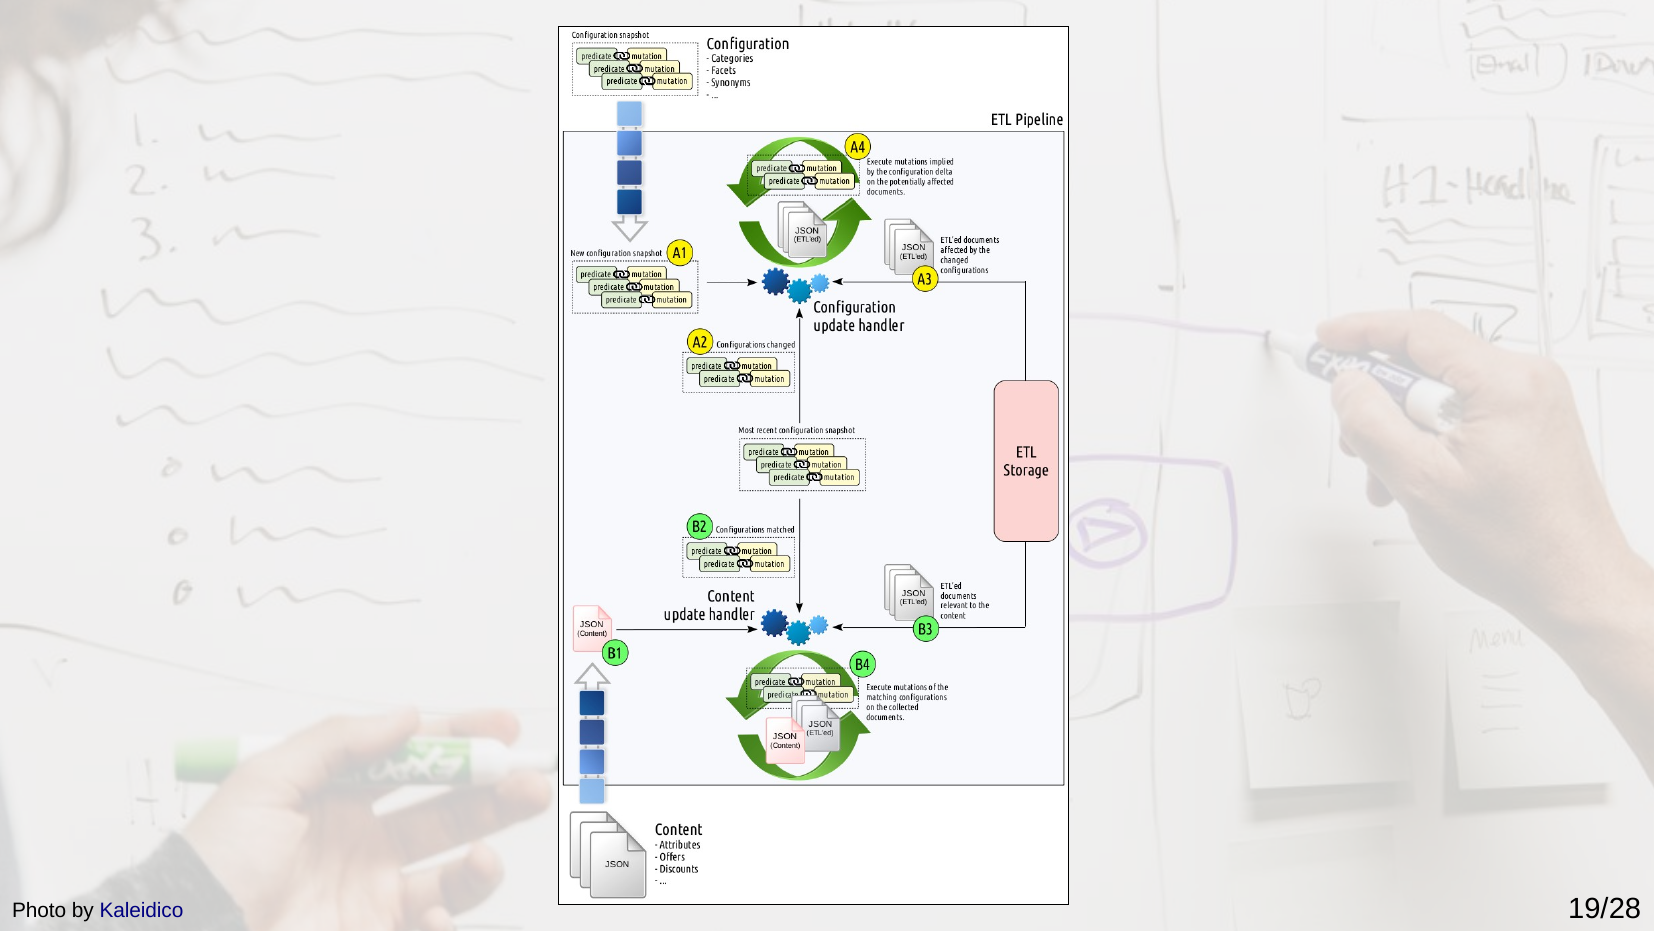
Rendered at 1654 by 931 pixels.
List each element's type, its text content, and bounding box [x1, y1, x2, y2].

text_box Photo by Kaleidico [0, 891, 541, 931]
text_box <number>/28 [1452, 884, 1654, 931]
picture [0, 0, 1654, 931]
